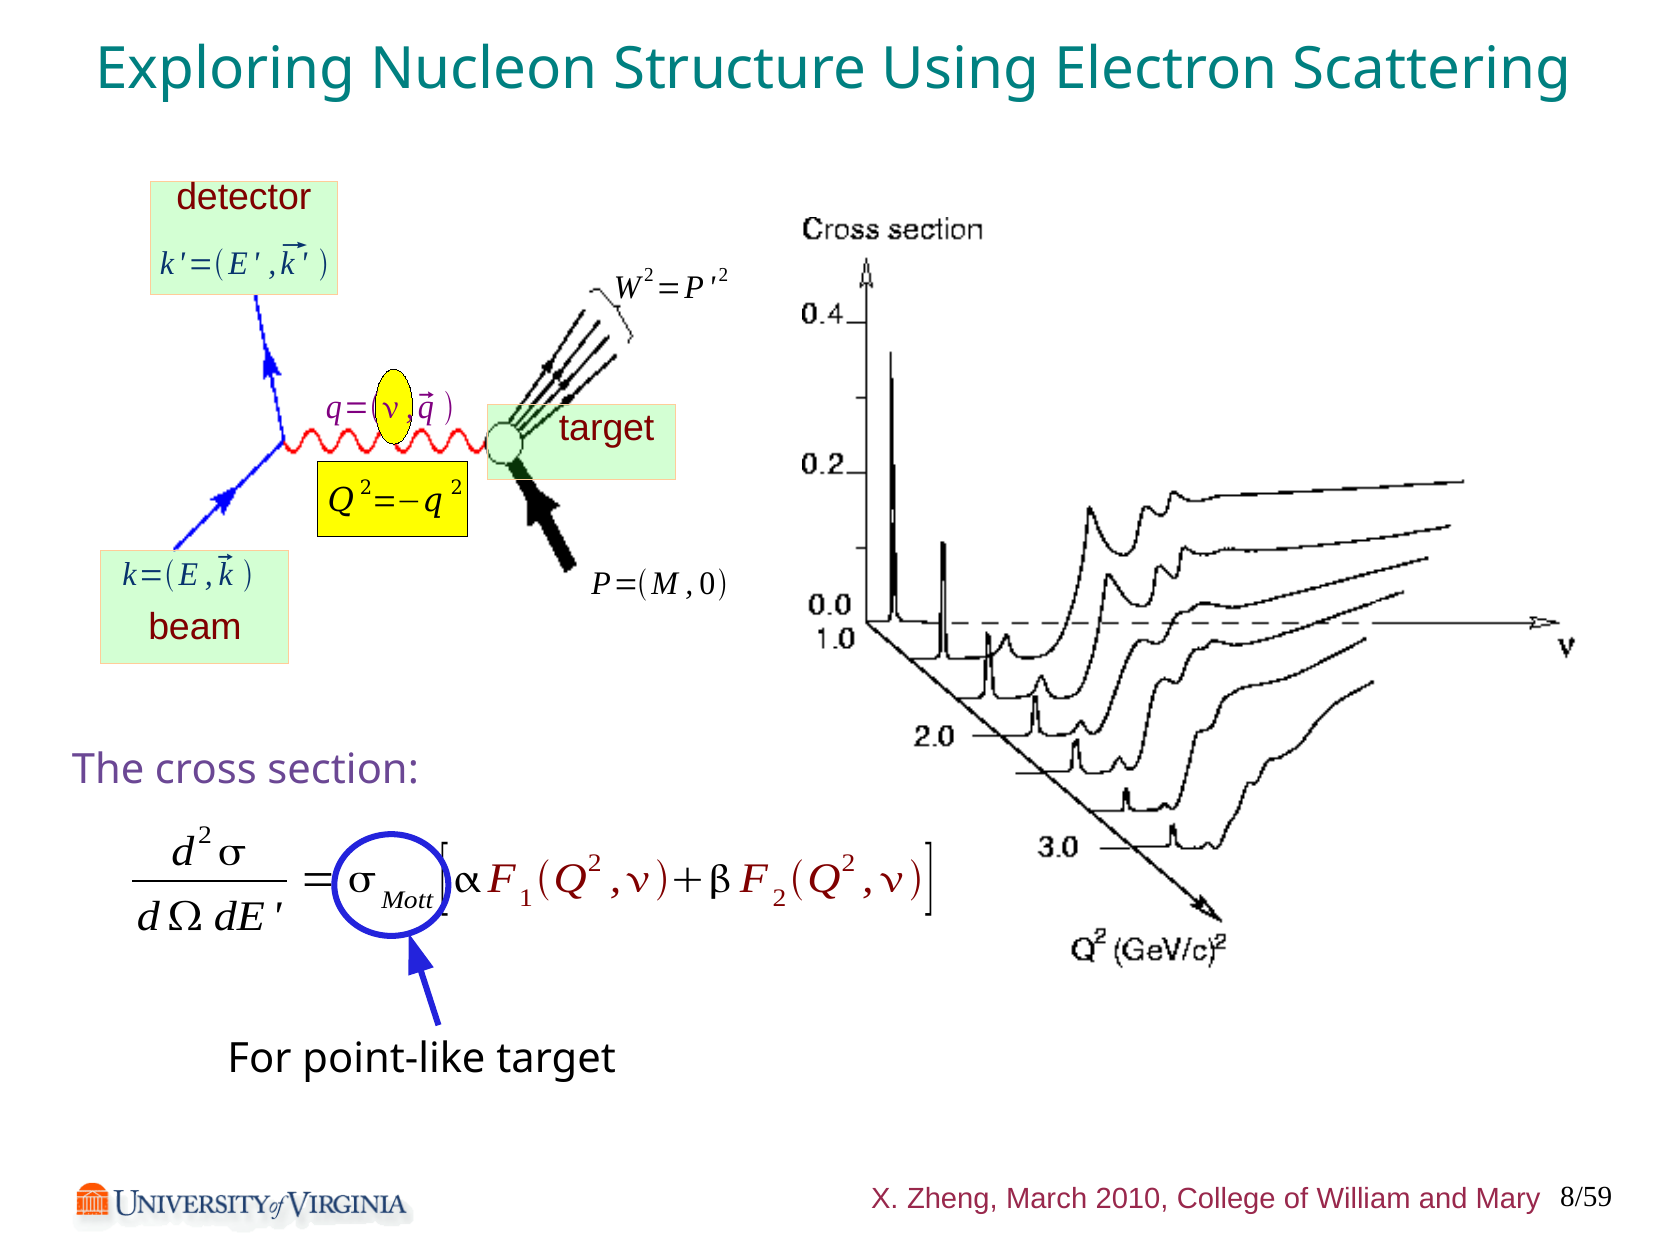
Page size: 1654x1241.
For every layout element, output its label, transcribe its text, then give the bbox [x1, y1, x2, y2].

text_box target [543, 399, 670, 470]
chart [317, 379, 462, 428]
picture [53, 1165, 427, 1241]
picture [802, 217, 1577, 970]
text_box [487, 404, 676, 480]
text_box [317, 461, 468, 537]
chart [124, 816, 941, 943]
chart [605, 259, 736, 307]
text_box [378, 428, 410, 445]
picture [172, 274, 718, 624]
text_box [100, 550, 289, 664]
chart [581, 557, 735, 605]
text_box [381, 369, 407, 379]
title Exploring Nucleon Structure Using Electron Scattering [25, 10, 1642, 123]
list The cross section: [54, 738, 518, 816]
chart [338, 838, 445, 932]
text_box [150, 181, 338, 295]
chart [319, 476, 470, 520]
text_box beam [133, 598, 257, 670]
text_box detector [161, 167, 326, 239]
list For point-like target [209, 1028, 674, 1090]
